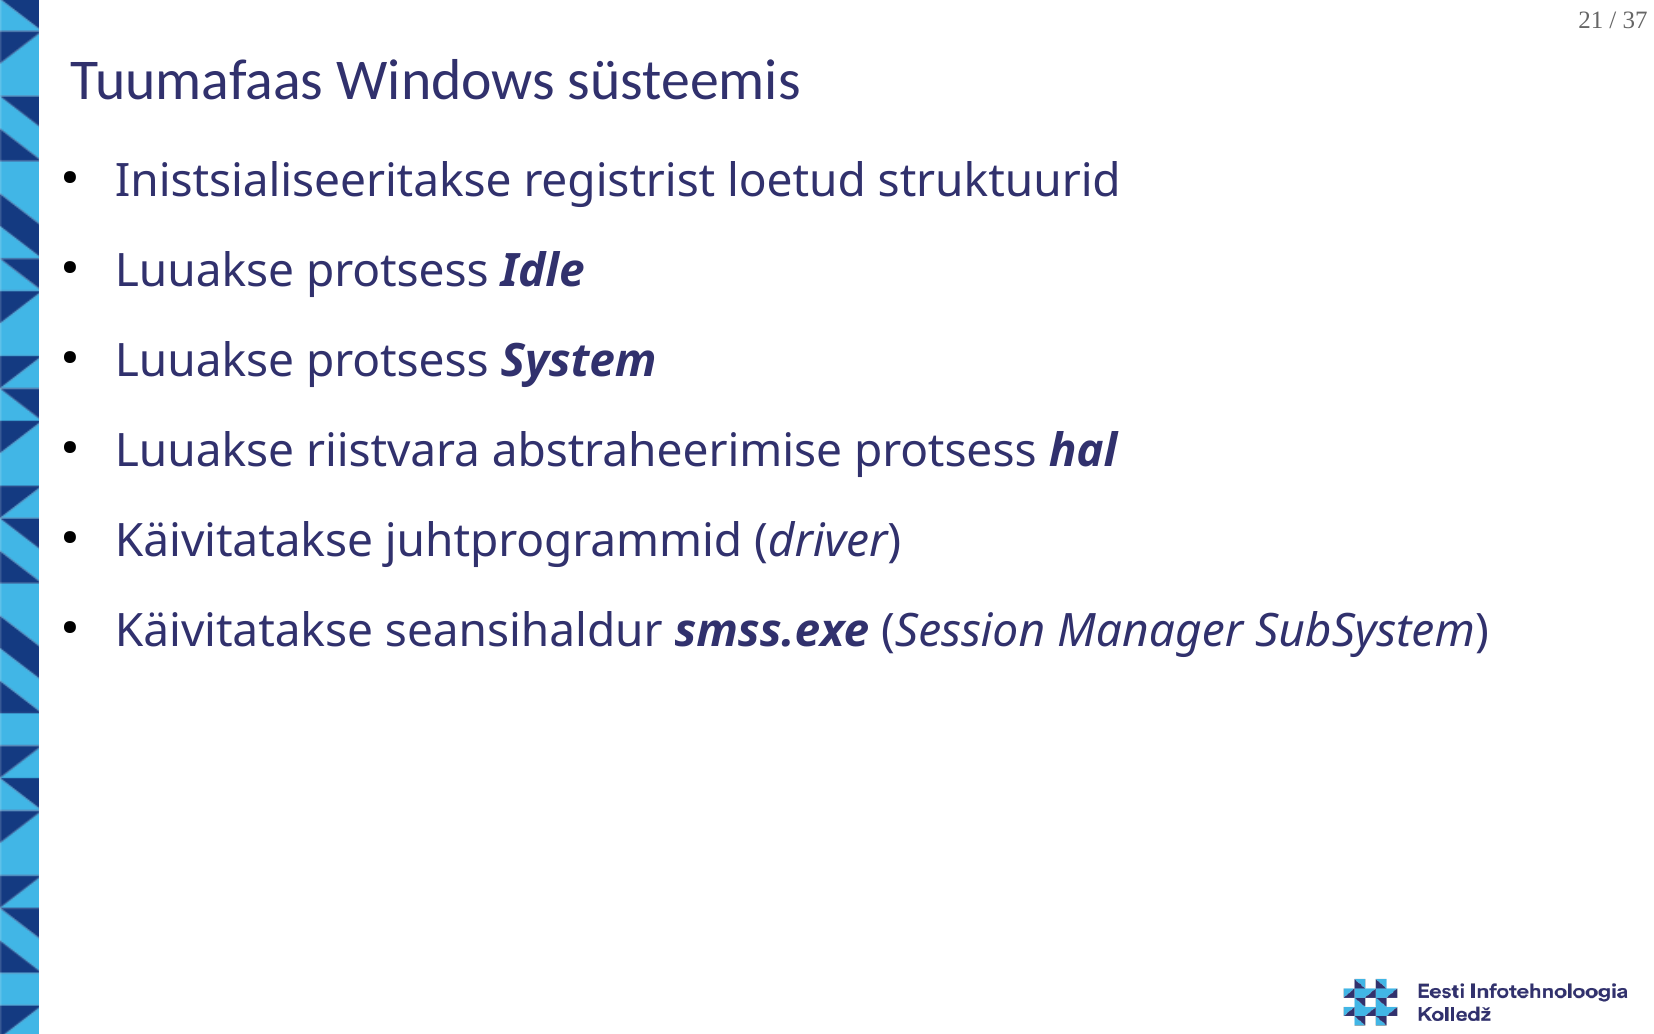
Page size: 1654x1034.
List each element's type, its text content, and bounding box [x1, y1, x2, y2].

list Inistsialiseeritakse registrist loetud struktuurid Luuakse protsess Idle Luuakse protsess System Luuakse riistvara abstraheerimise protsess hal Käivitatakse juhtprogrammid (driver) Käivitatakse seansihaldur smss.exe (Session Manager SubSystem) [44, 147, 1611, 1012]
title Tuumafaas Windows süsteemis [70, 41, 1630, 130]
